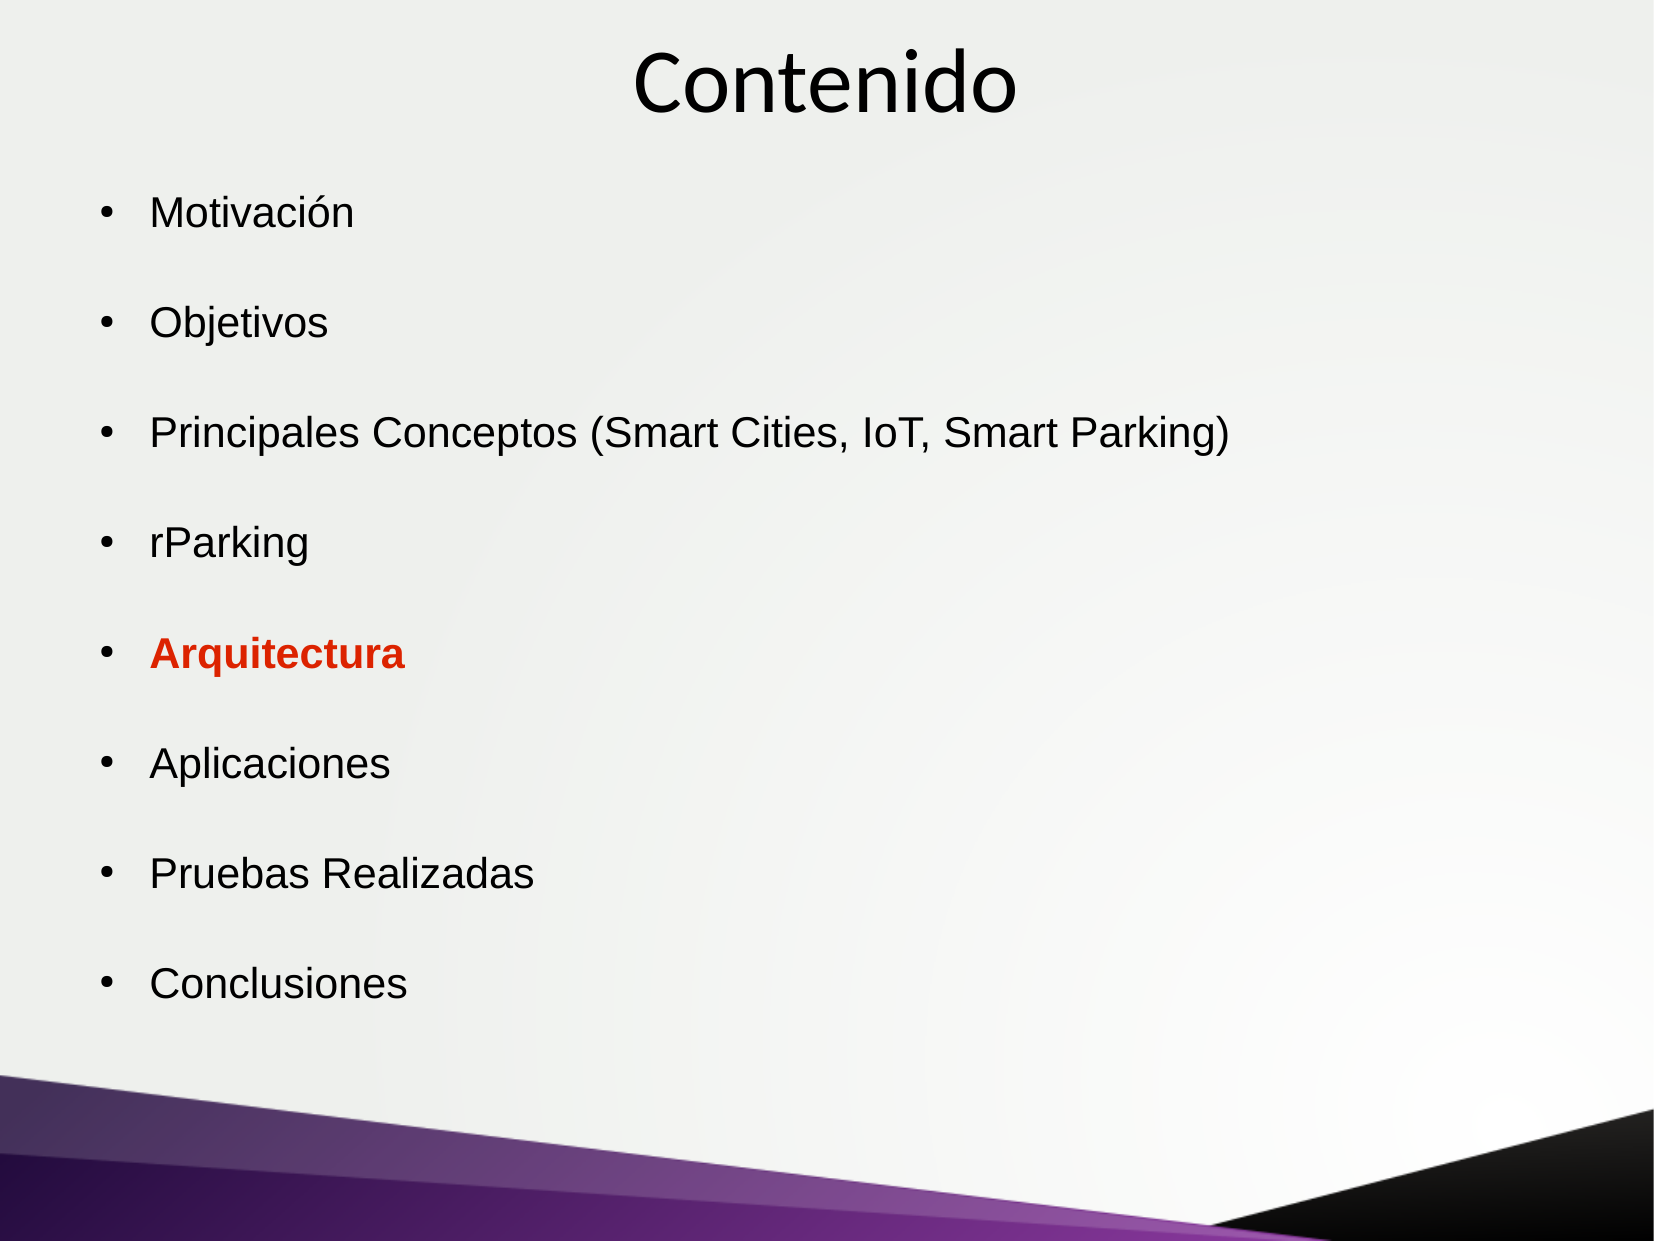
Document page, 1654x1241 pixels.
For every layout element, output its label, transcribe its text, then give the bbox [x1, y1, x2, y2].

list Motivación Objetivos Principales Conceptos (Smart Cities, IoT, Smart Parking) rParking Arquitectura Aplicaciones Pruebas Realizadas Conclusiones [82, 188, 1571, 1010]
picture [0, 0, 1654, 1241]
title Contenido [82, 33, 1571, 146]
